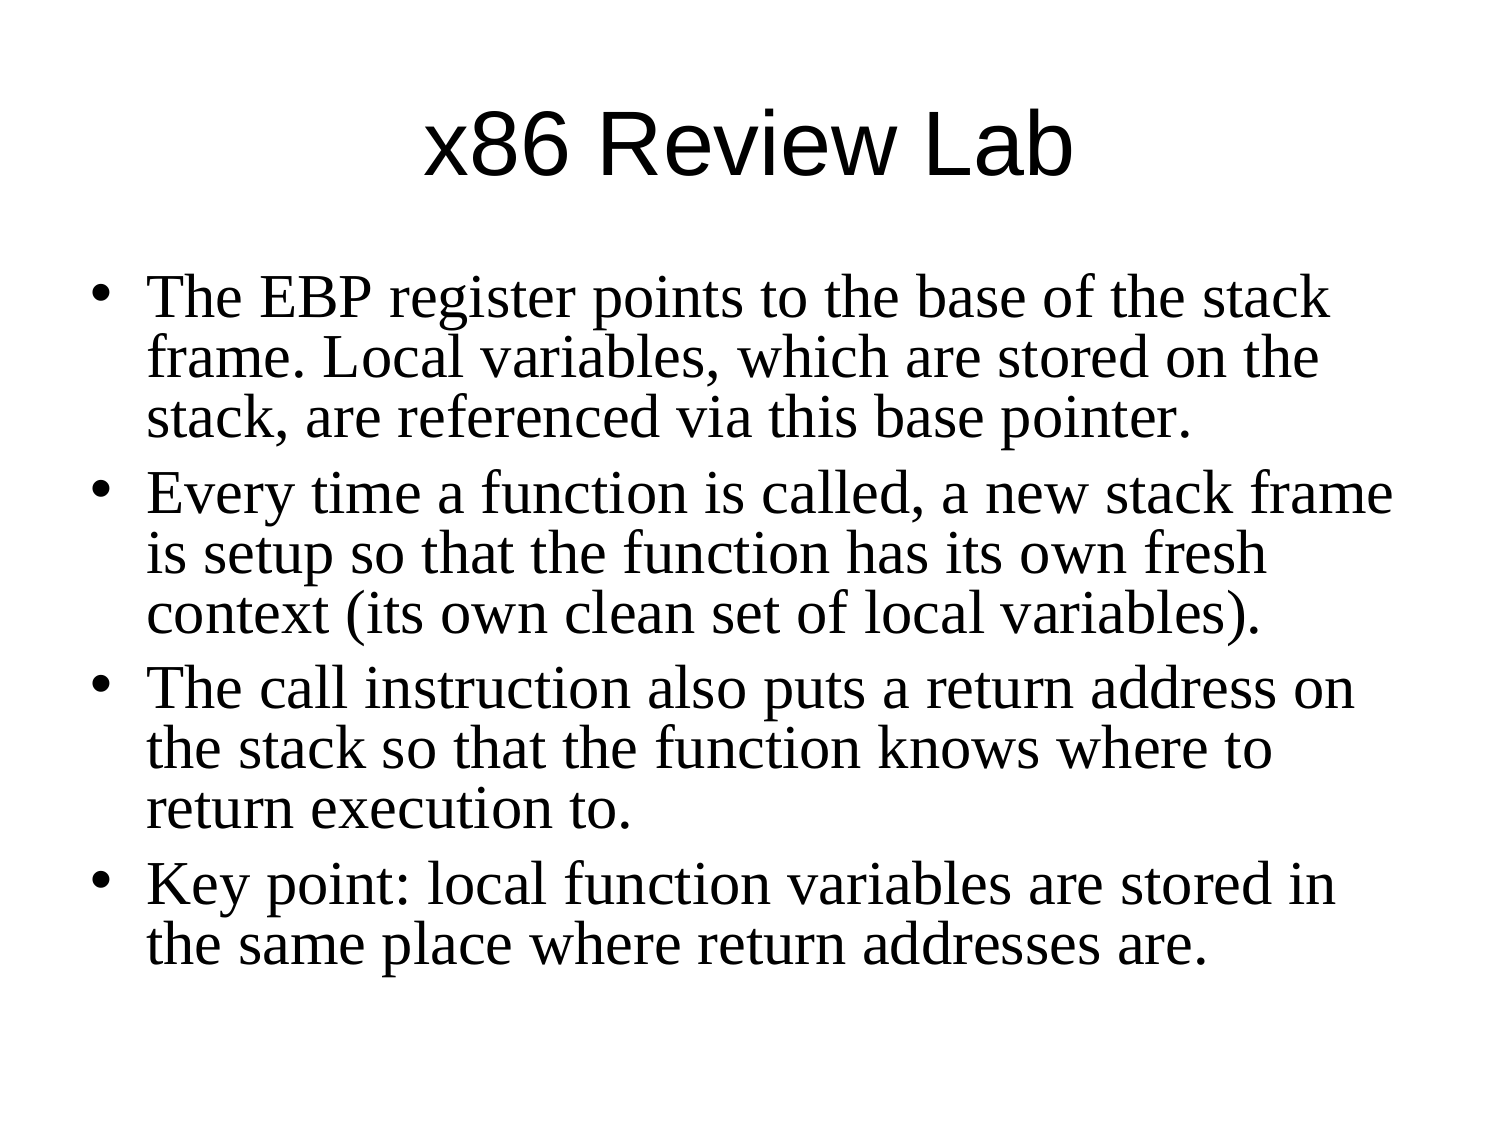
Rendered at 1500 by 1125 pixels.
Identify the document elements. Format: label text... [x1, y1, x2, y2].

title x86 Review Lab [75, 45, 1426, 233]
list The EBP register points to the base of the stack frame. Local variables, which are stored on the stack, are referenced via this base pointer. Every time a function is called, a new stack frame is setup so that the function has its own fresh context (its own clean set of local variables). The call instruction also puts a return address on the stack so that the function knows where to return execution to. Key point: local function variables are stored in the same place where return addresses are. [75, 262, 1426, 1070]
